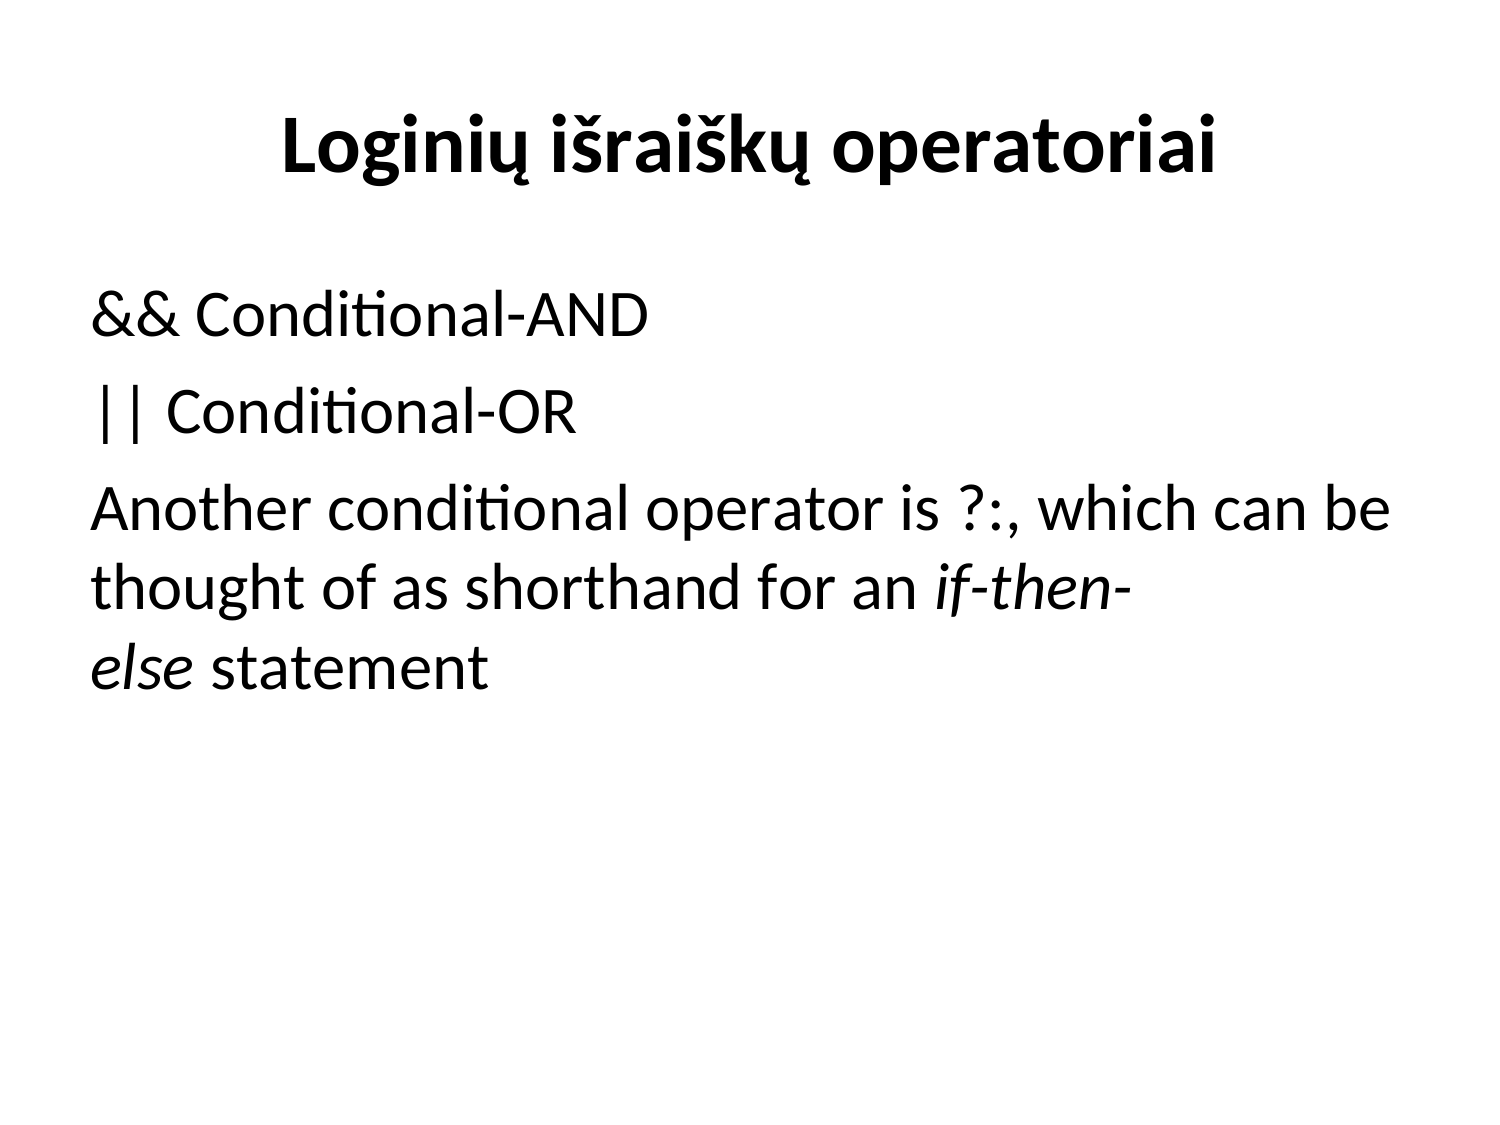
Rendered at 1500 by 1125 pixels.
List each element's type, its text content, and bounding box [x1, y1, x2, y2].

text_box && Conditional-AND || Conditional-OR Another conditional operator is ?:, which can be thought of as shorthand for an if-then-else statement [75, 262, 1426, 1005]
text_box Loginių išraiškų operatoriai [75, 45, 1426, 233]
